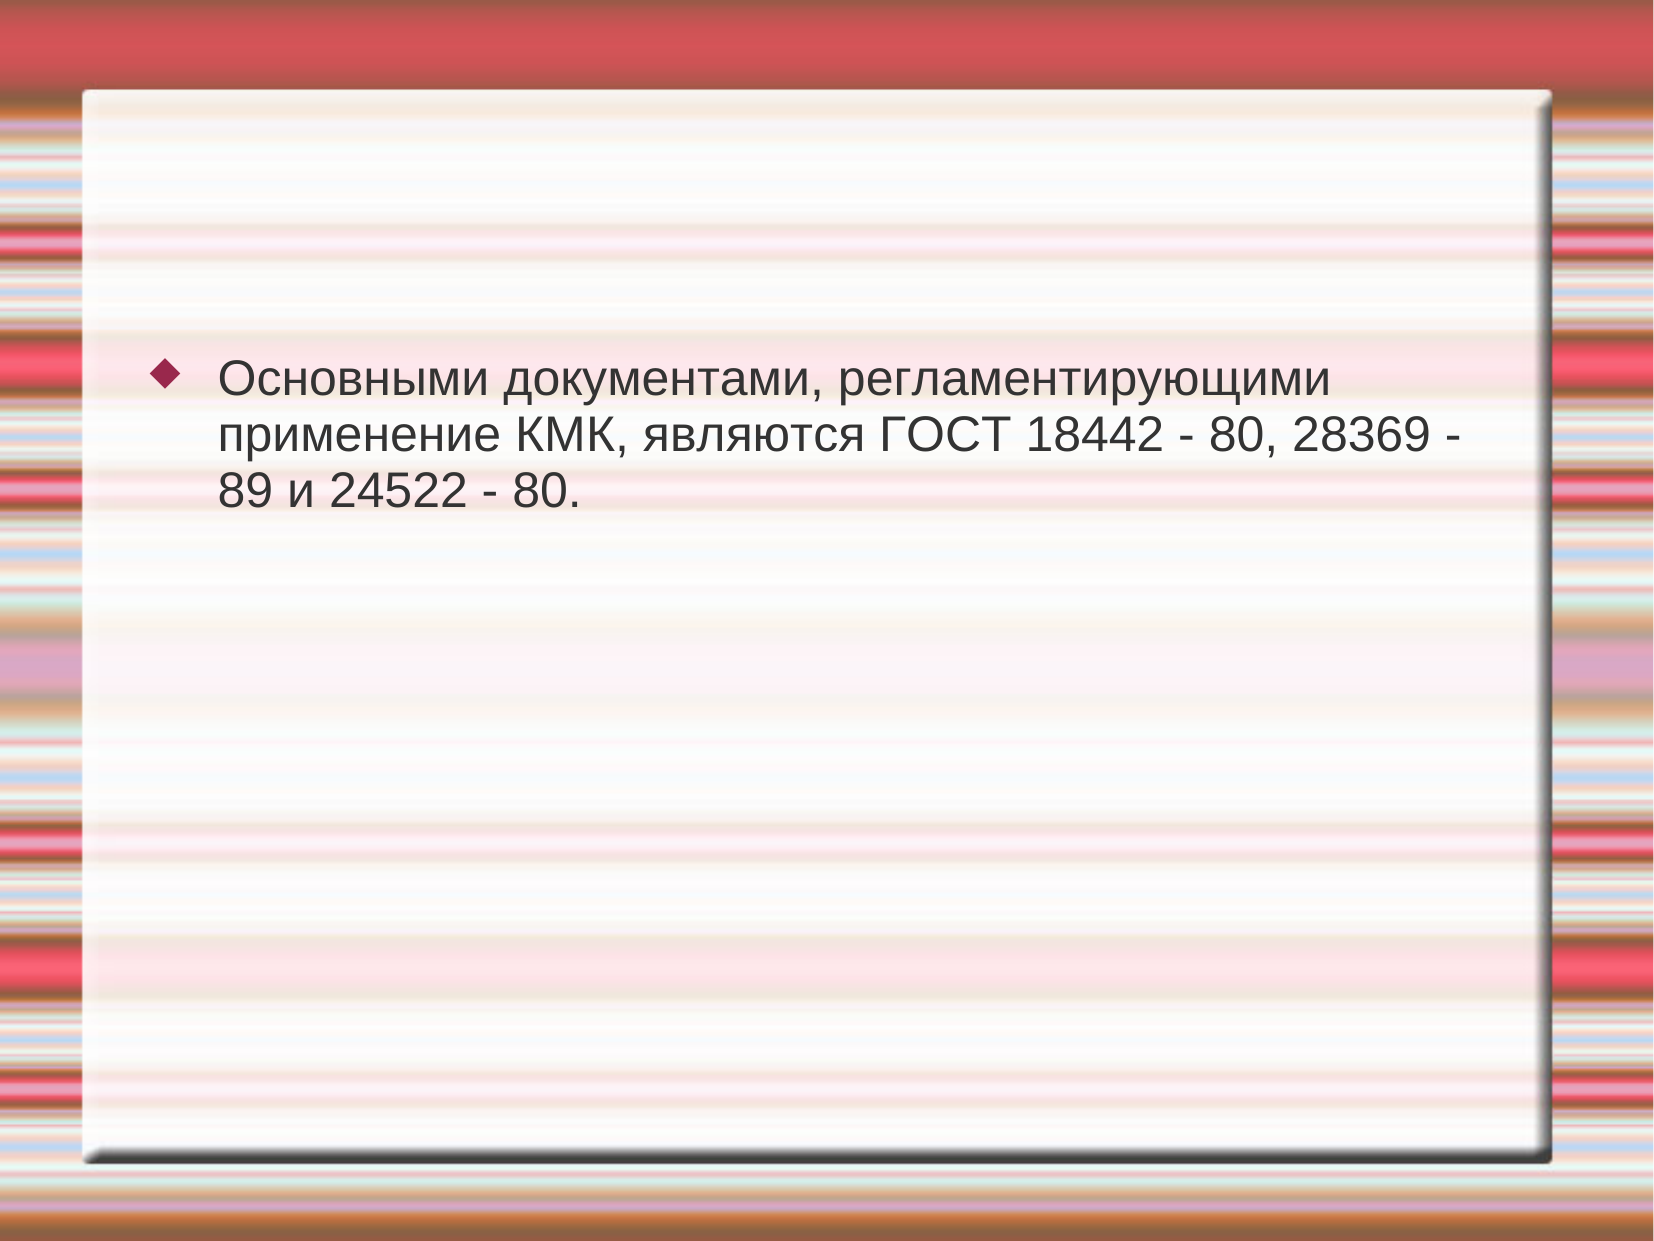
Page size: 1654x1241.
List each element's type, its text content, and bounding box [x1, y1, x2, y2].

list Основными документами, регламентирующими применение КМК, являются ГОСТ 18442 - 80, 28369 - 89 и 24522 - 80. [134, 350, 1516, 1132]
picture [0, 0, 1654, 1241]
